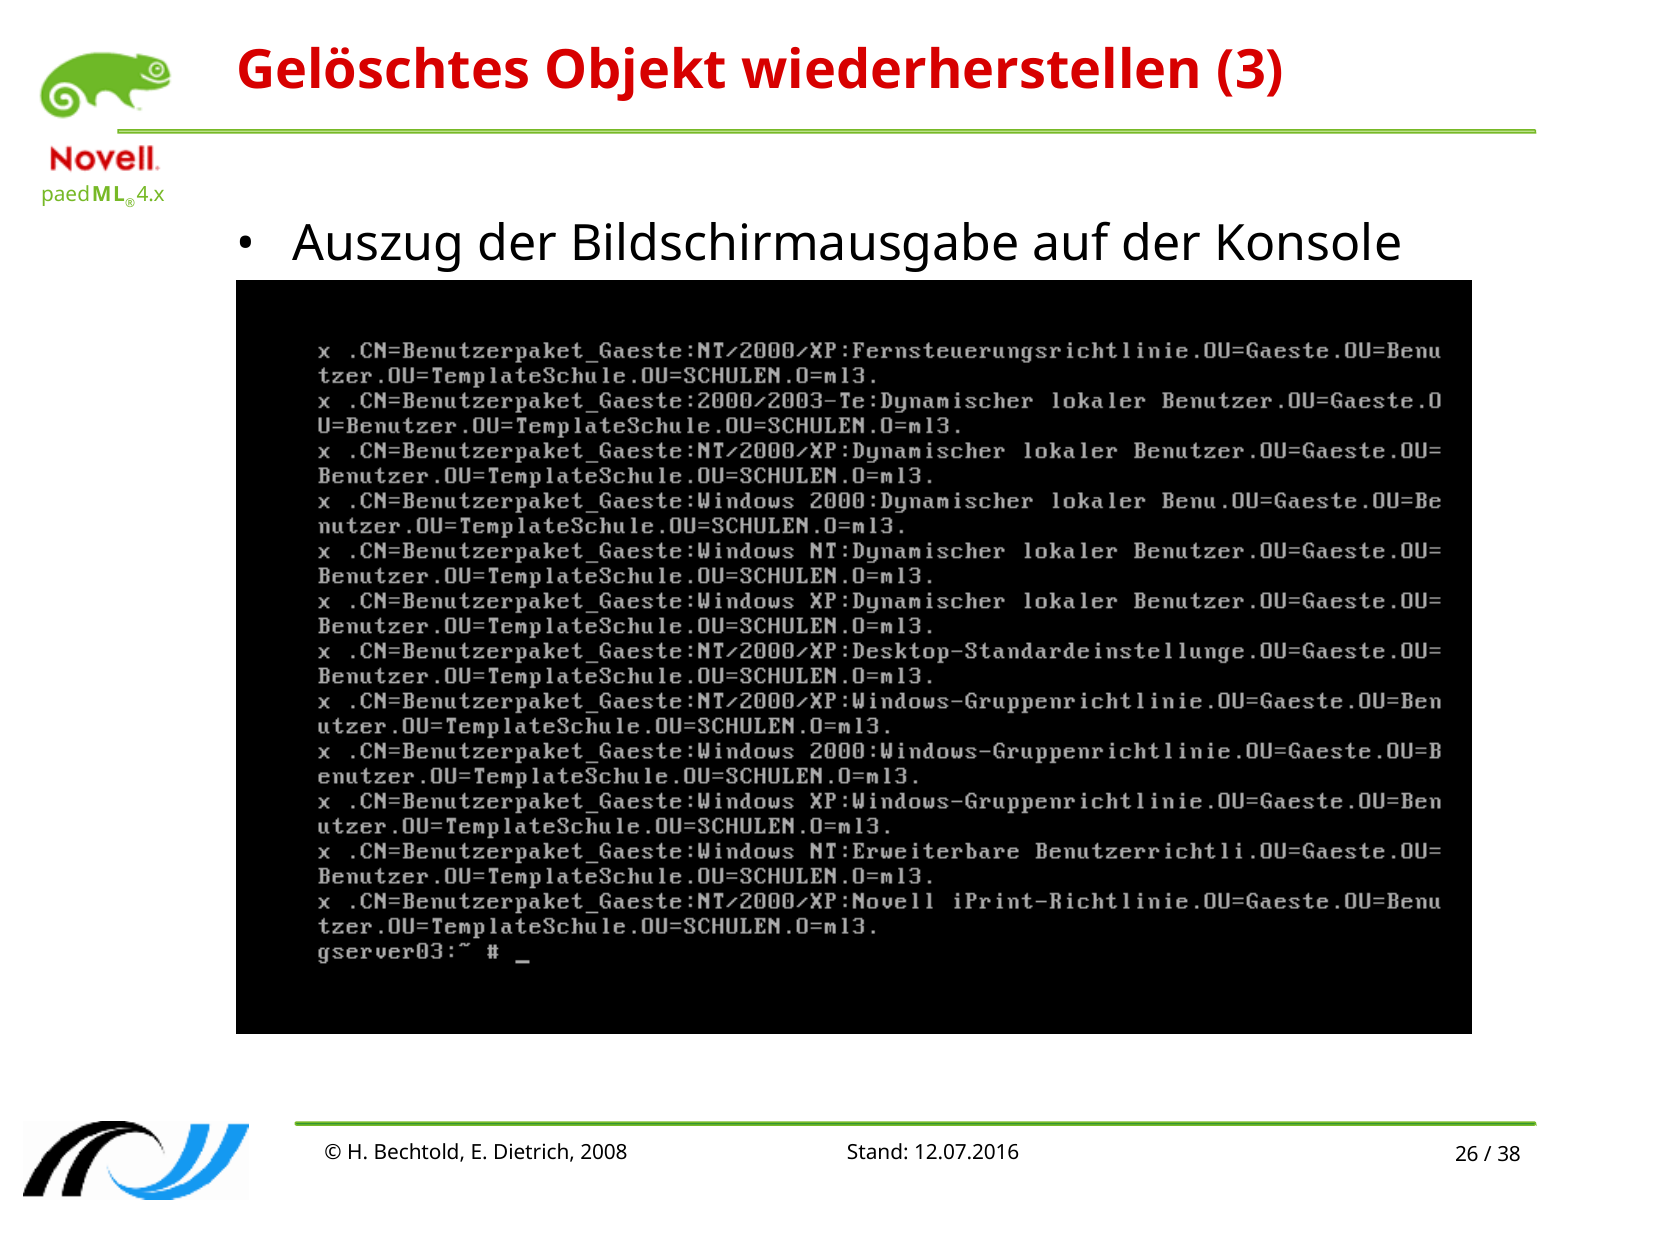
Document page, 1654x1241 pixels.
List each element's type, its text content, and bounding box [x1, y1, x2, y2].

picture [26, 35, 184, 193]
picture [236, 280, 1472, 1034]
title Gelöschtes Objekt wiederherstellen (3) [236, 17, 1536, 119]
picture [23, 1121, 249, 1200]
list Auszug der Bildschirmausgabe auf der Konsole [236, 206, 1565, 1063]
